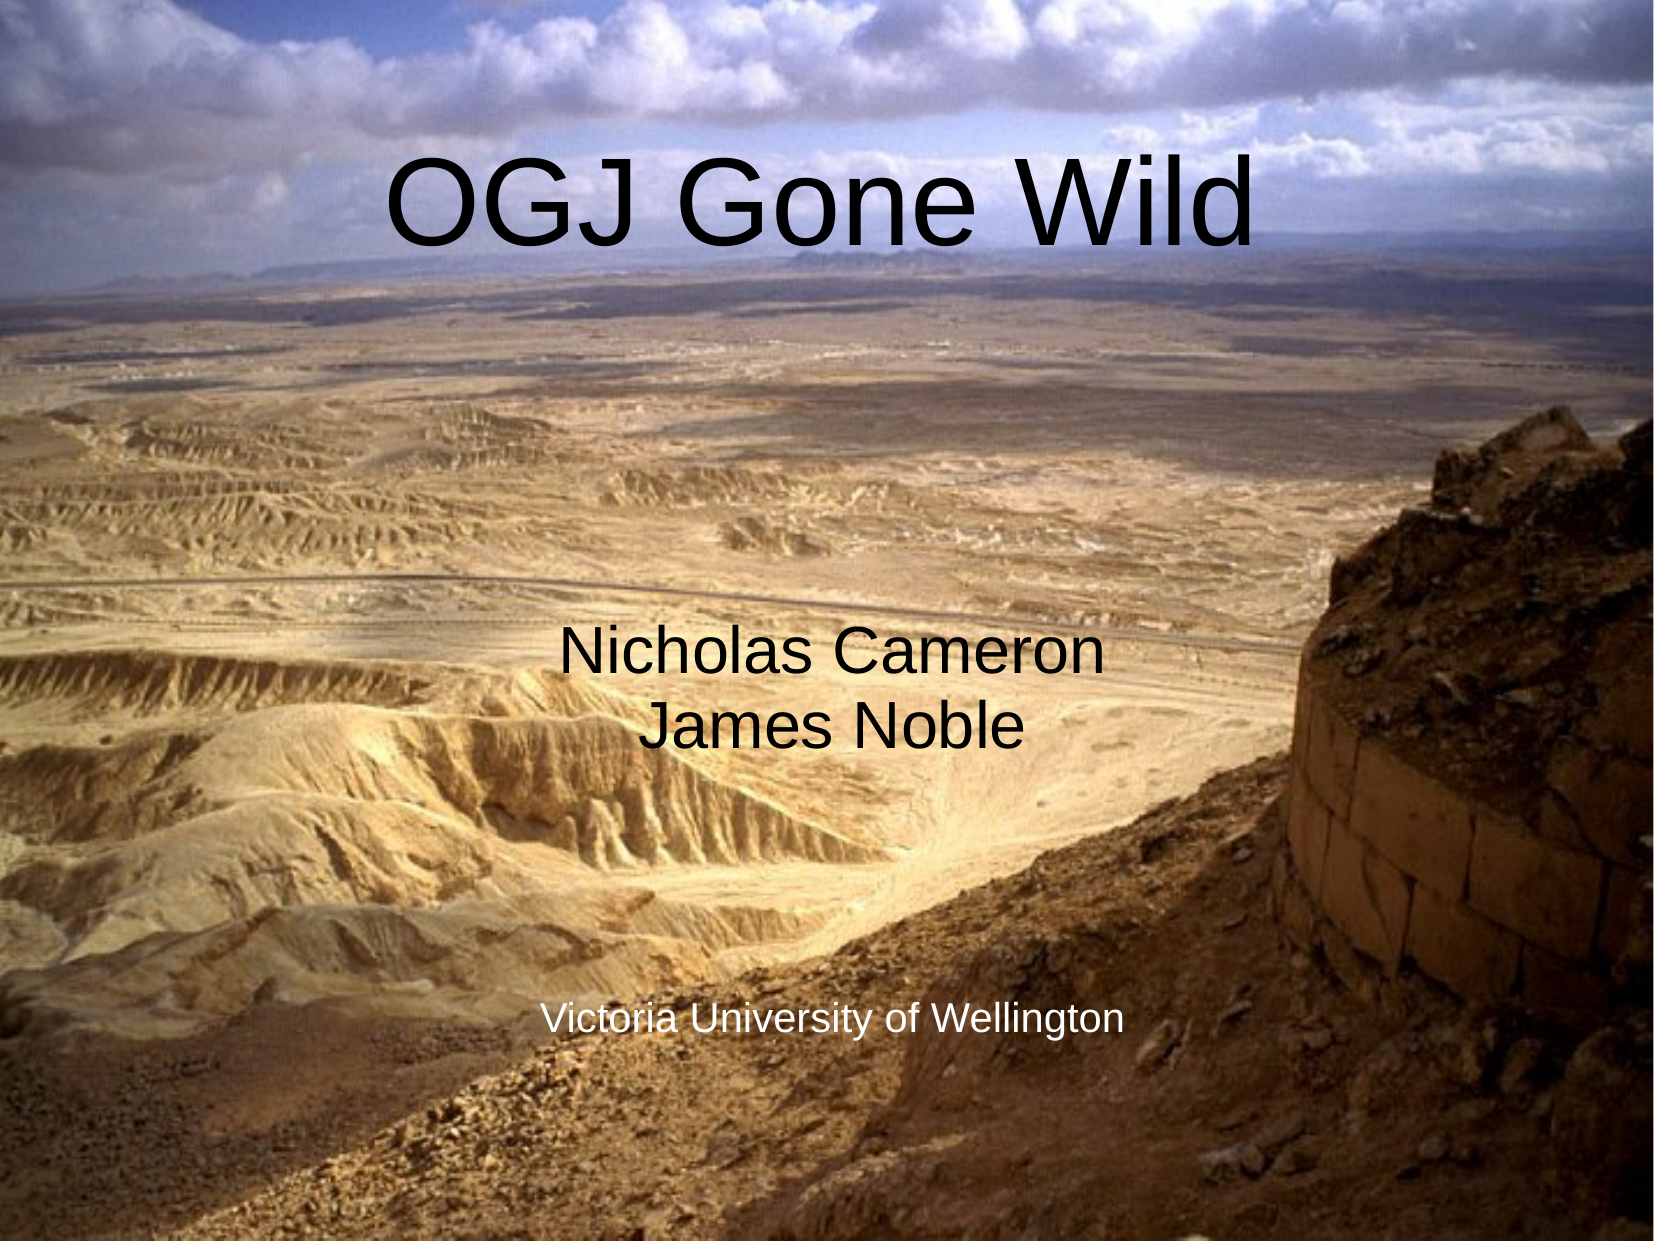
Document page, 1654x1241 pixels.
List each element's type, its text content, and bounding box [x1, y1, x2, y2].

title OGJ Gone Wild [76, 106, 1565, 299]
picture [0, 0, 1654, 1241]
subtitle Nicholas Cameron James Noble Victoria University of Wellington [88, 425, 1577, 1229]
